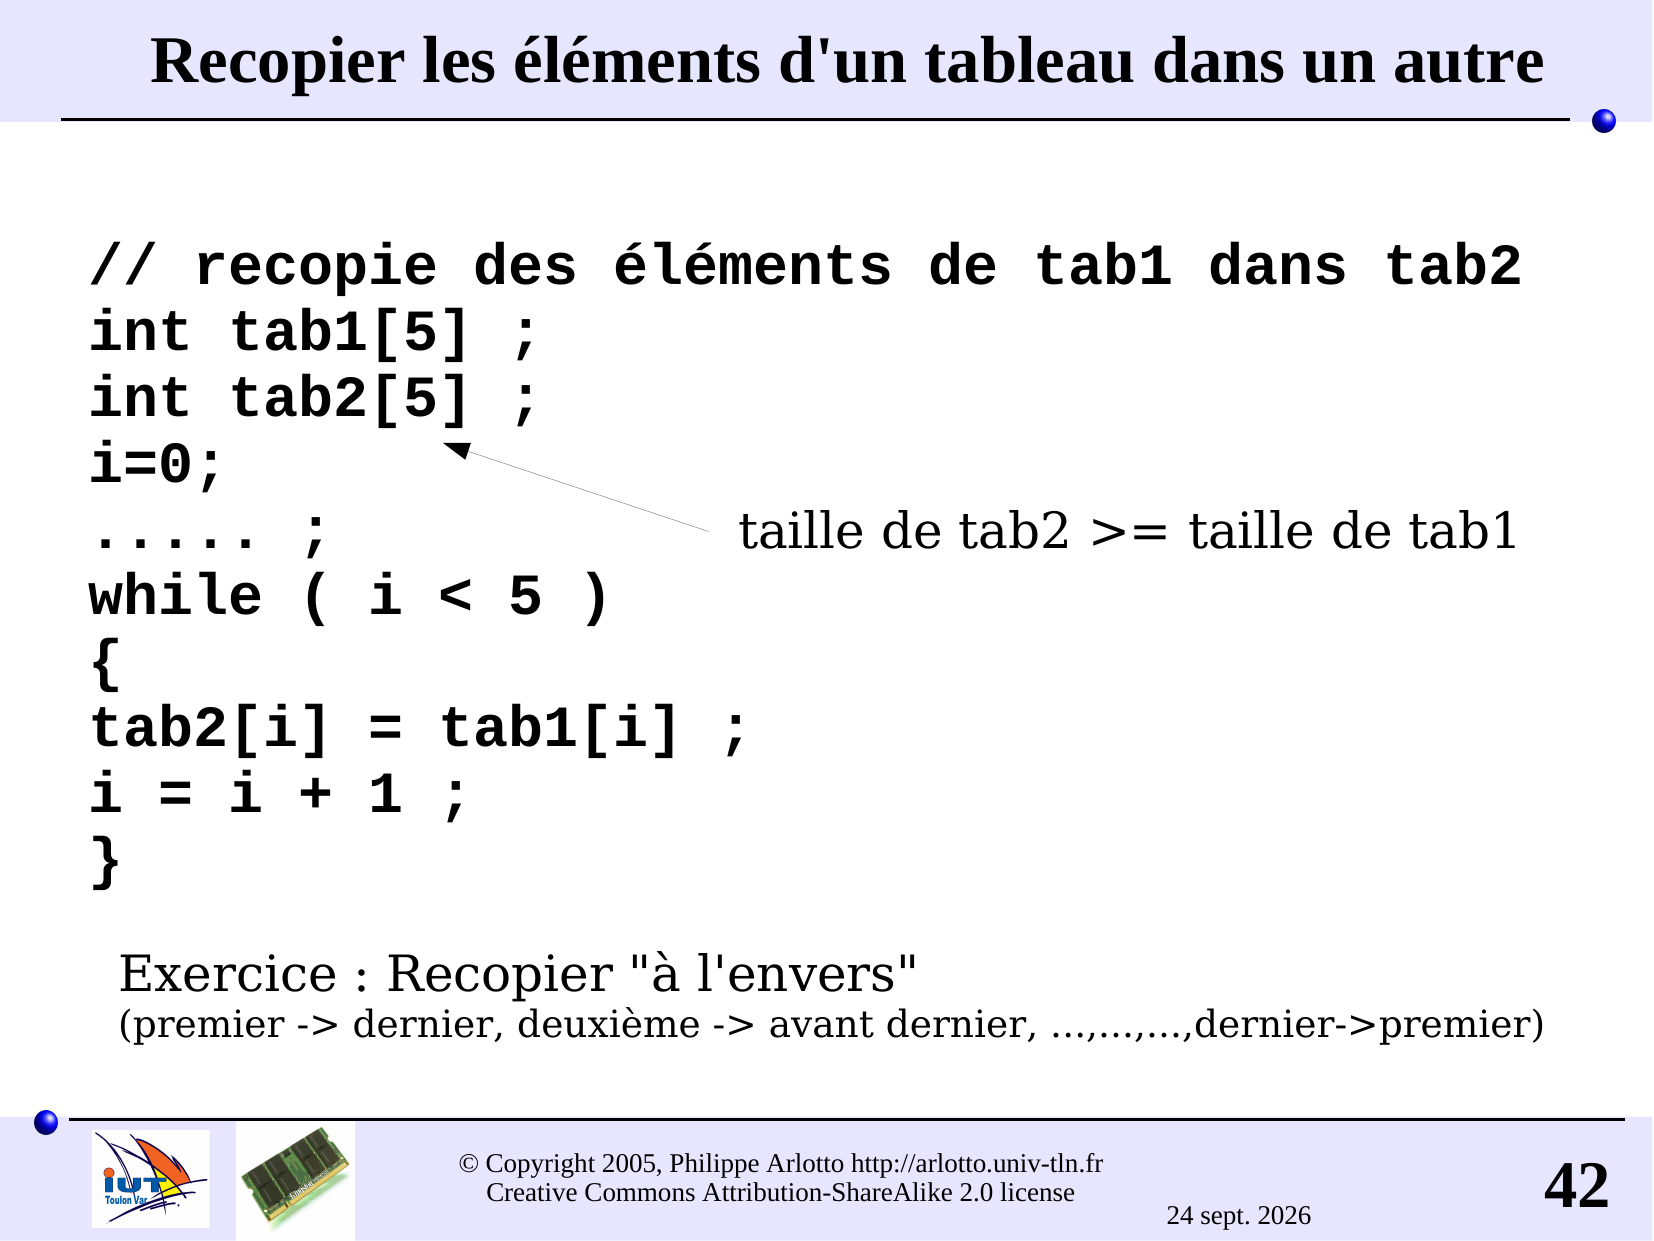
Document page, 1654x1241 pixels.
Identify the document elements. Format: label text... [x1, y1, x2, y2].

text_box taille de tab2 >= taille de tab1 [738, 501, 1523, 561]
picture [236, 1121, 355, 1241]
text_box // recopie des éléments de tab1 dans tab2 int tab1[5] ; int tab2[5] ; i=0; ..... ; while ( i < 5 ) { tab2[i] = tab1[i] ; i = i + 1 ; } [88, 236, 1594, 897]
title Recopier les éléments d'un tableau dans un autre [95, 14, 1585, 107]
text_box Exercice : Recopier "à l'envers" (premier -> dernier, deuxième -> avant dernier, ...,...,...,dernier->premier) [118, 944, 1548, 1047]
